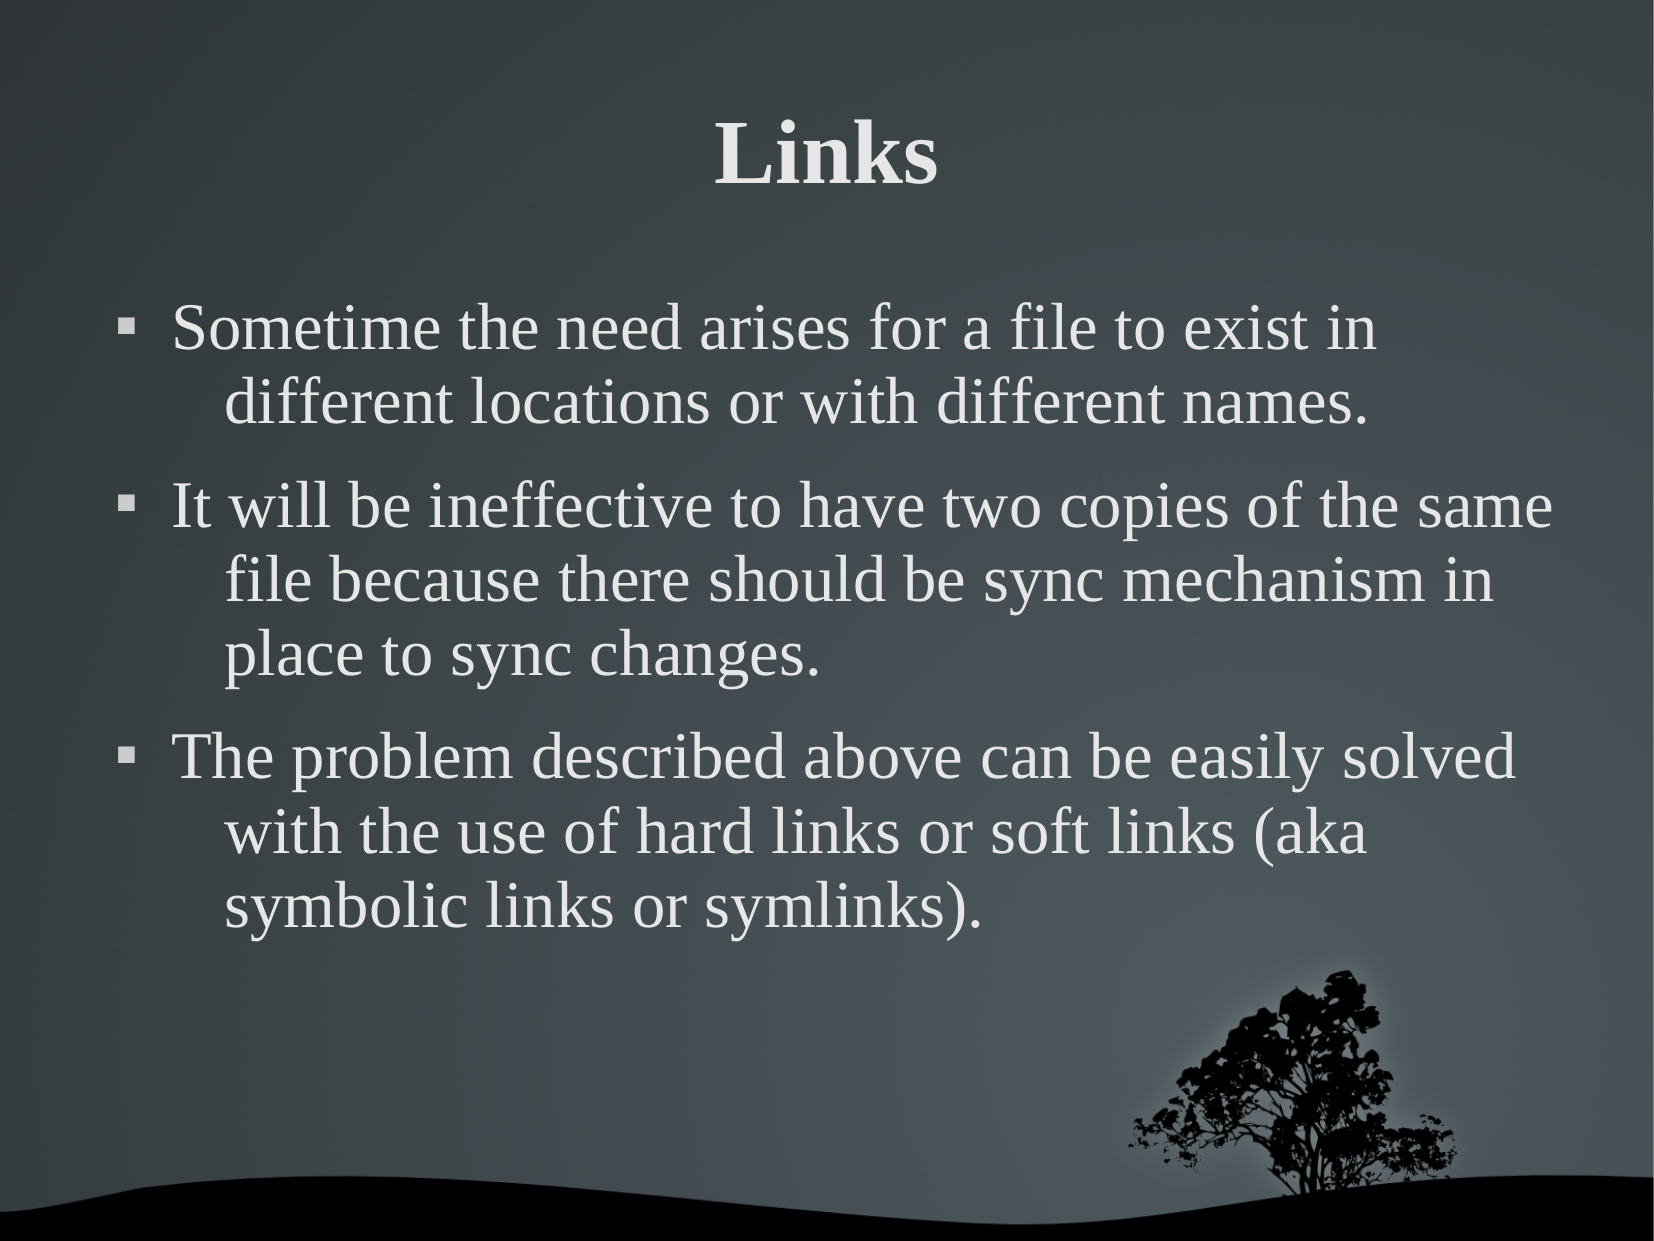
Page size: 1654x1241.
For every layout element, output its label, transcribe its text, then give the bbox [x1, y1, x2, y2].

picture [0, 0, 1654, 1241]
title Links [82, 49, 1571, 257]
list Sometime the need arises for a file to exist in different locations or with different names. It will be ineffective to have two copies of the same file because there should be sync mechanism in place to sync changes. The problem described above can be easily solved with the use of hard links or soft links (aka symbolic links or symlinks). [82, 290, 1571, 1109]
